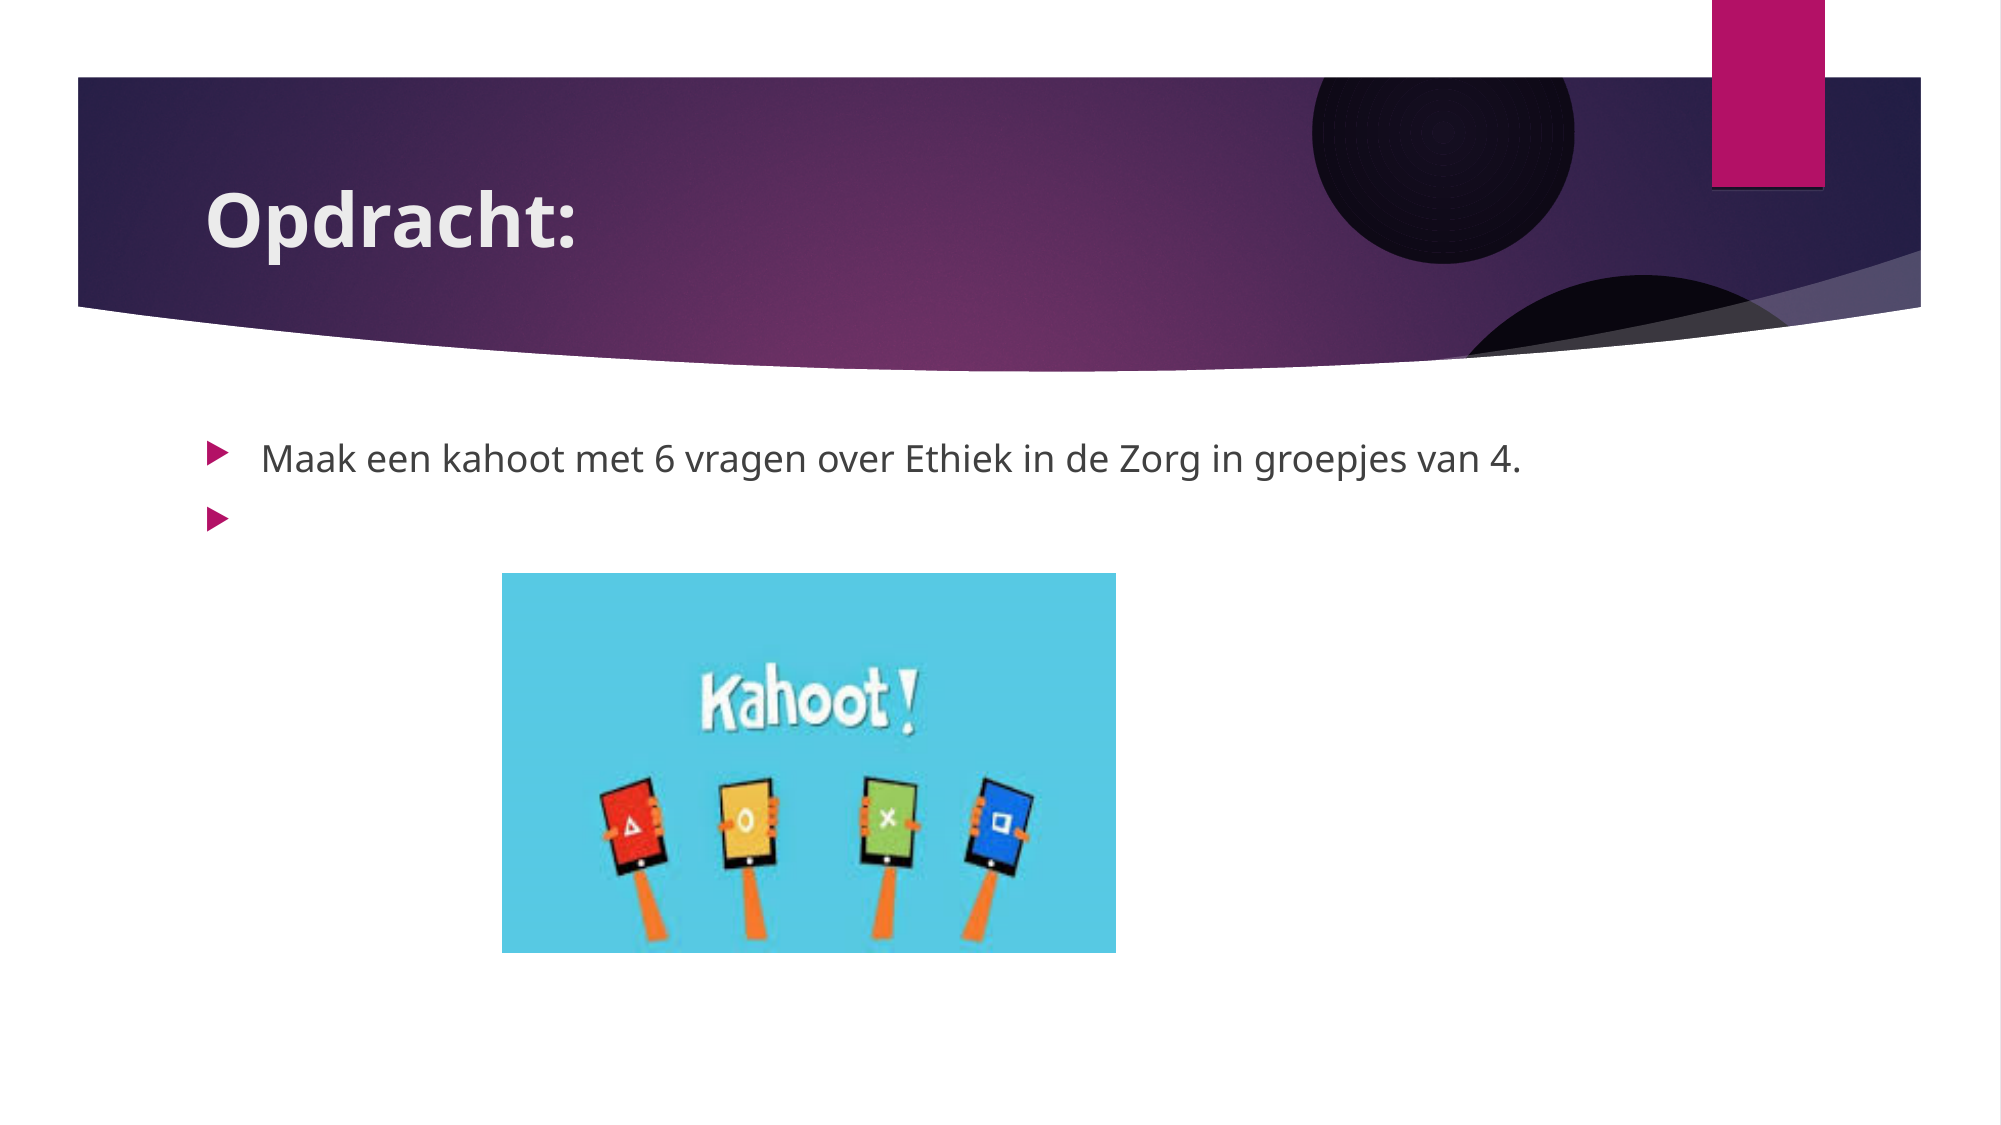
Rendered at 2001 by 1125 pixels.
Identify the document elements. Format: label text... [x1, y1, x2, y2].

title Opdracht: [189, 159, 1627, 276]
picture [502, 573, 1116, 953]
list Maak een kahoot met 6 vragen over Ethiek in de Zorg in groepjes van 4. [189, 427, 1638, 988]
